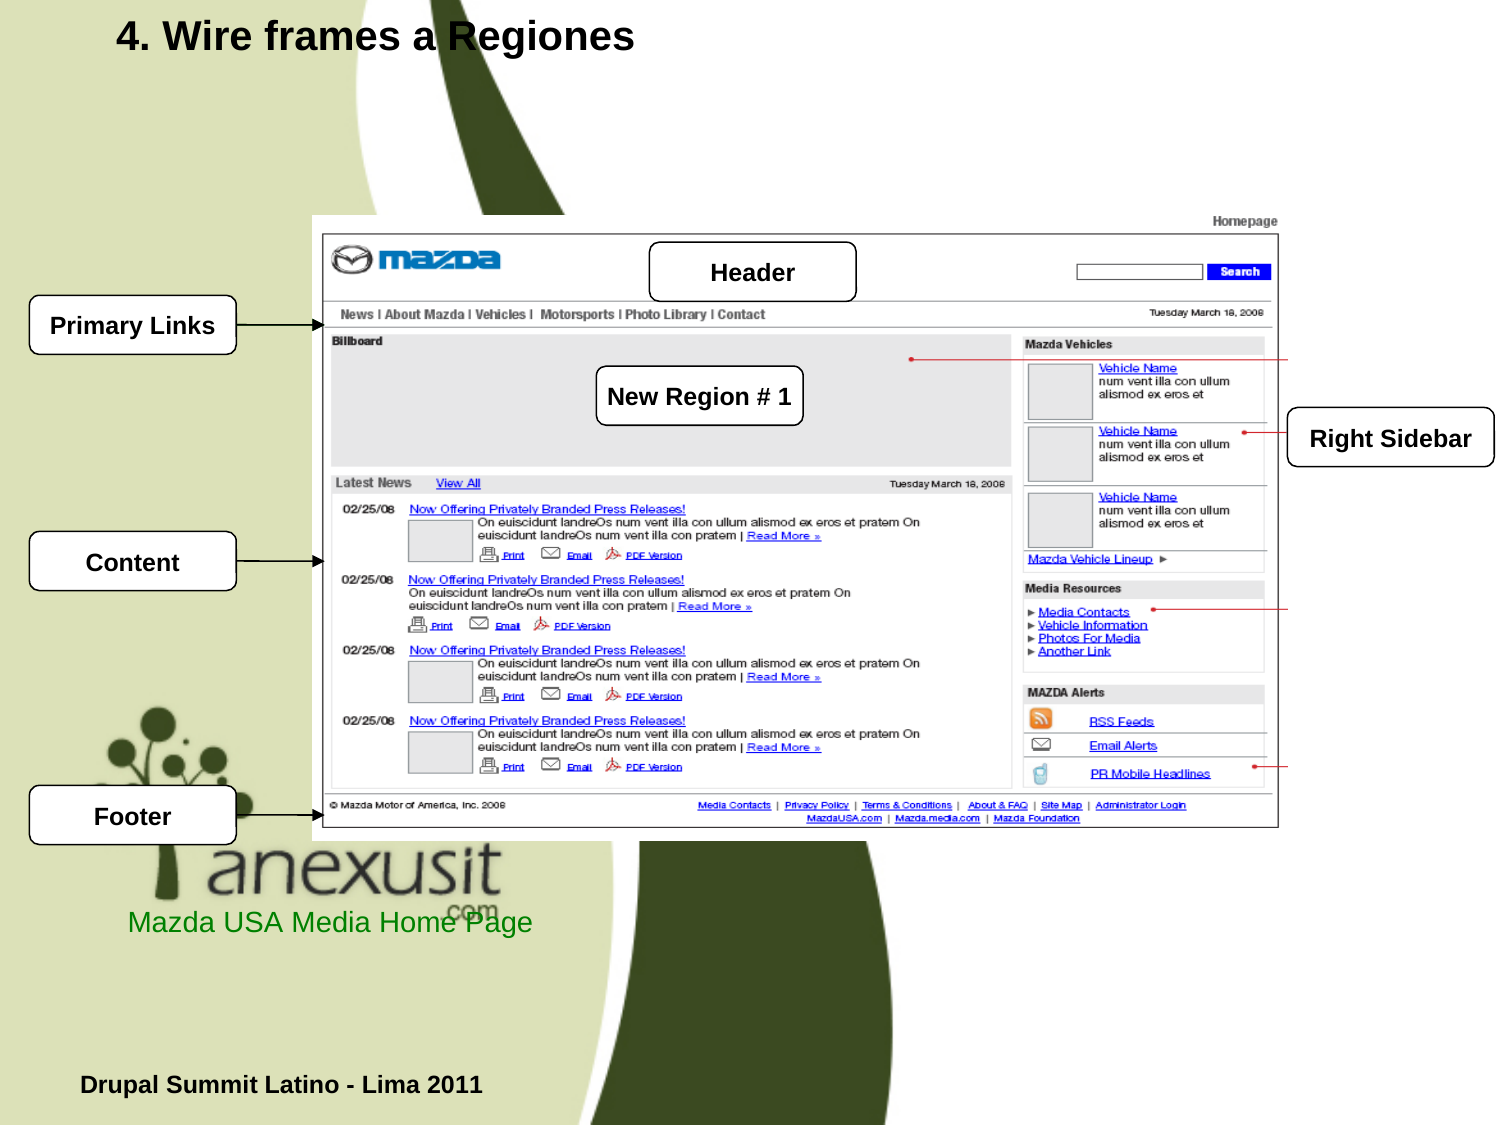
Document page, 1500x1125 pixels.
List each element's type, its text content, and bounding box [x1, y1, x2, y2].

text_box Drupal Summit Latino - Lima 2011 [65, 1060, 1066, 1106]
picture [0, 0, 1500, 1125]
text_box Header [649, 242, 857, 302]
text_box Footer [29, 785, 237, 845]
text_box Primary Links [29, 295, 237, 355]
text_box 4. Wire frames a Regiones [101, 0, 828, 119]
text_box Content [29, 531, 237, 591]
text_box Mazda USA Media Home Page [112, 895, 1163, 946]
text_box Right Sidebar [1287, 407, 1495, 467]
text_box New Region # 1 [596, 366, 804, 426]
